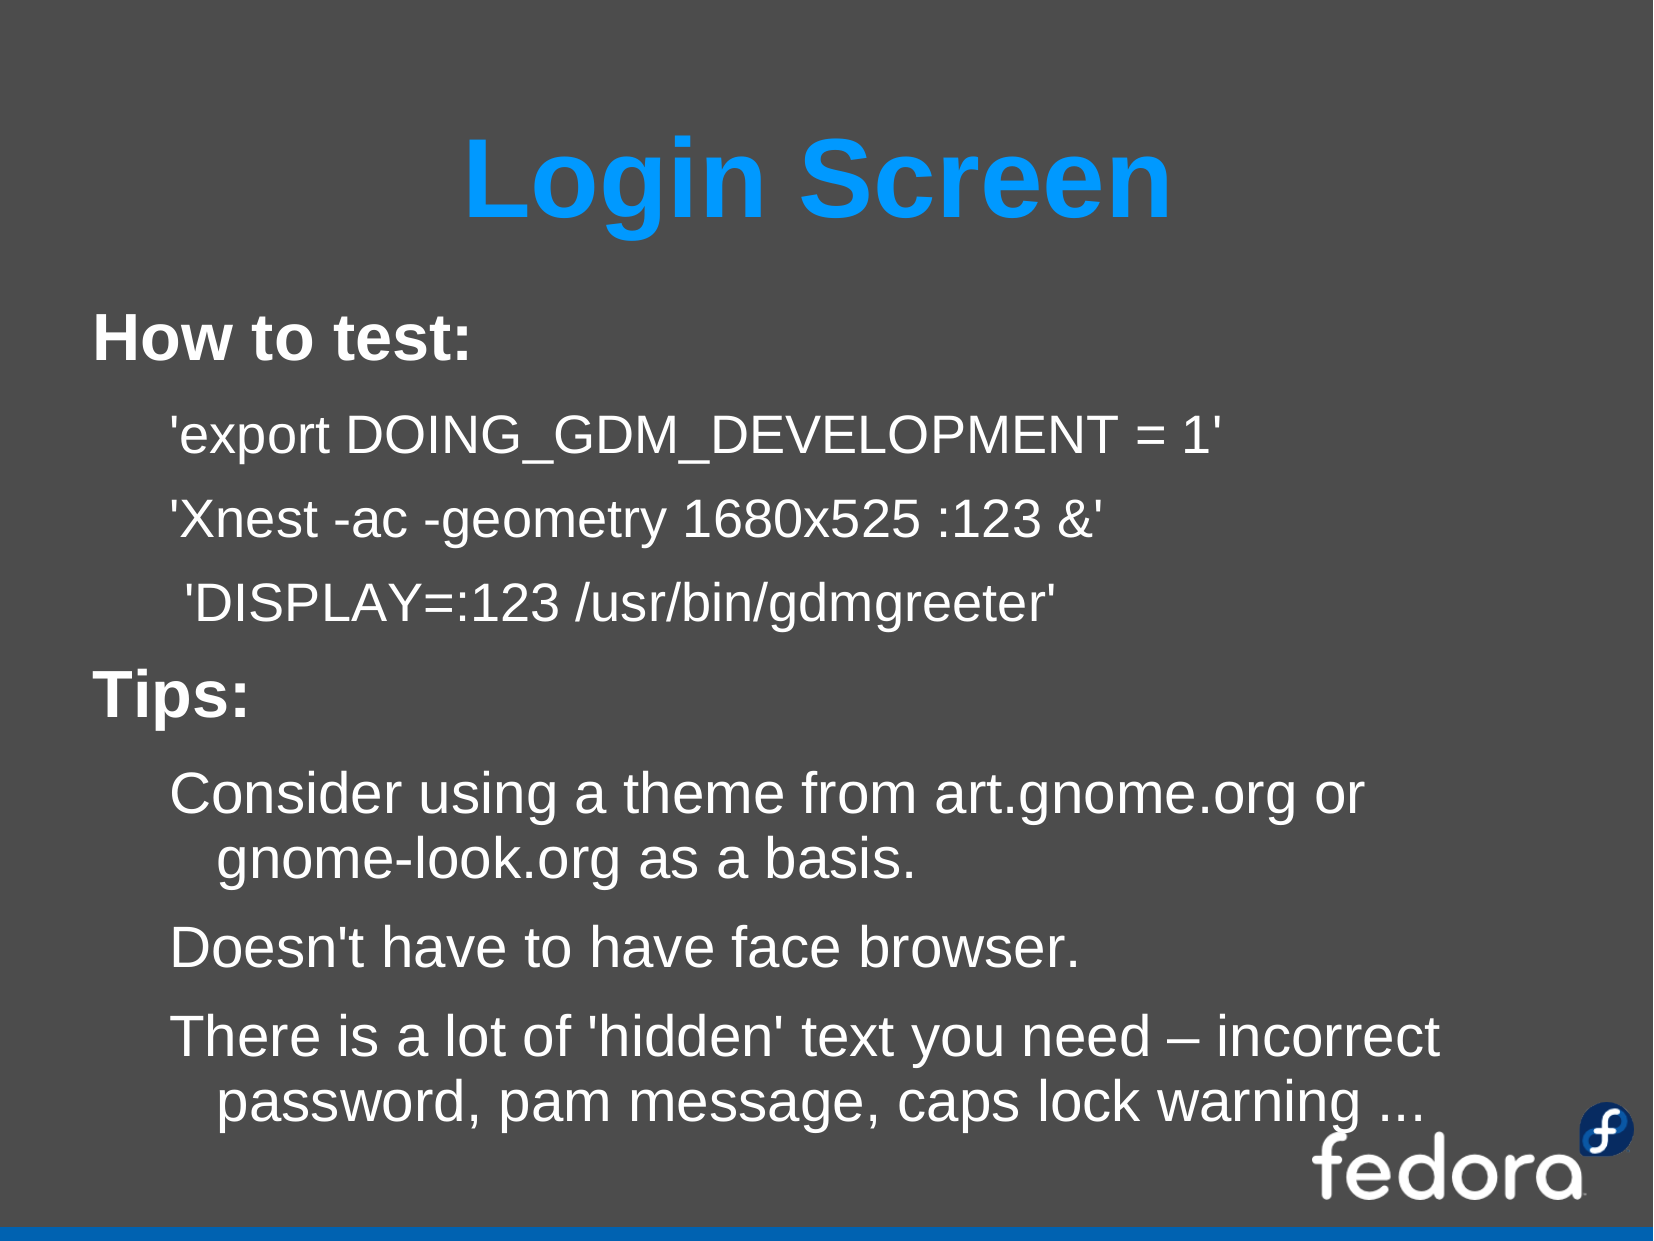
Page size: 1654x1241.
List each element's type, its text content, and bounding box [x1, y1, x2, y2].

title Login Screen [112, 75, 1524, 283]
picture [1312, 1102, 1634, 1200]
list How to test: 'export DOING_GDM_DEVELOPMENT = 1' 'Xnest -ac -geometry 1680x525 :123 &' 'DISPLAY=:123 /usr/bin/gdmgreeter' Tips: Consider using a theme from art.gnome.org or gnome-look.org as a basis. Doesn't have to have face browser. There is a lot of 'hidden' text you need – incorrect password, pam message, caps lock warning ... [74, 300, 1575, 1134]
